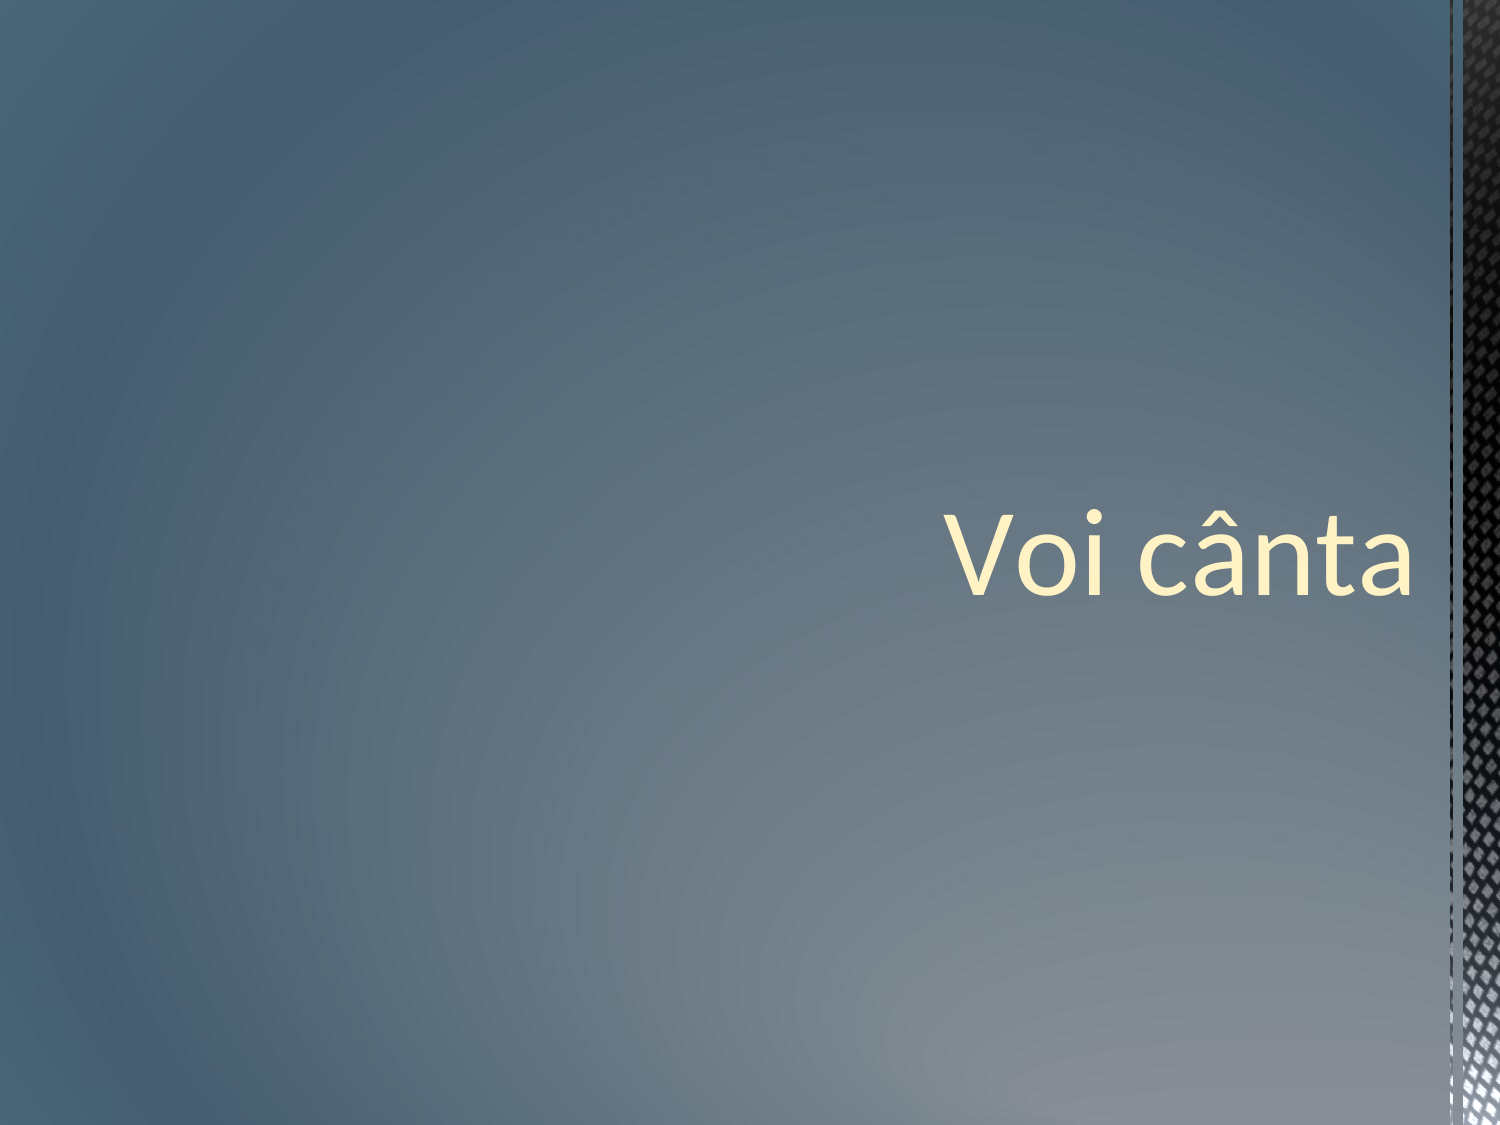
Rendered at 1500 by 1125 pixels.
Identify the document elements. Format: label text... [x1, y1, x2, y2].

text_box Voi cânta [928, 462, 1433, 628]
picture [0, 0, 1500, 1125]
